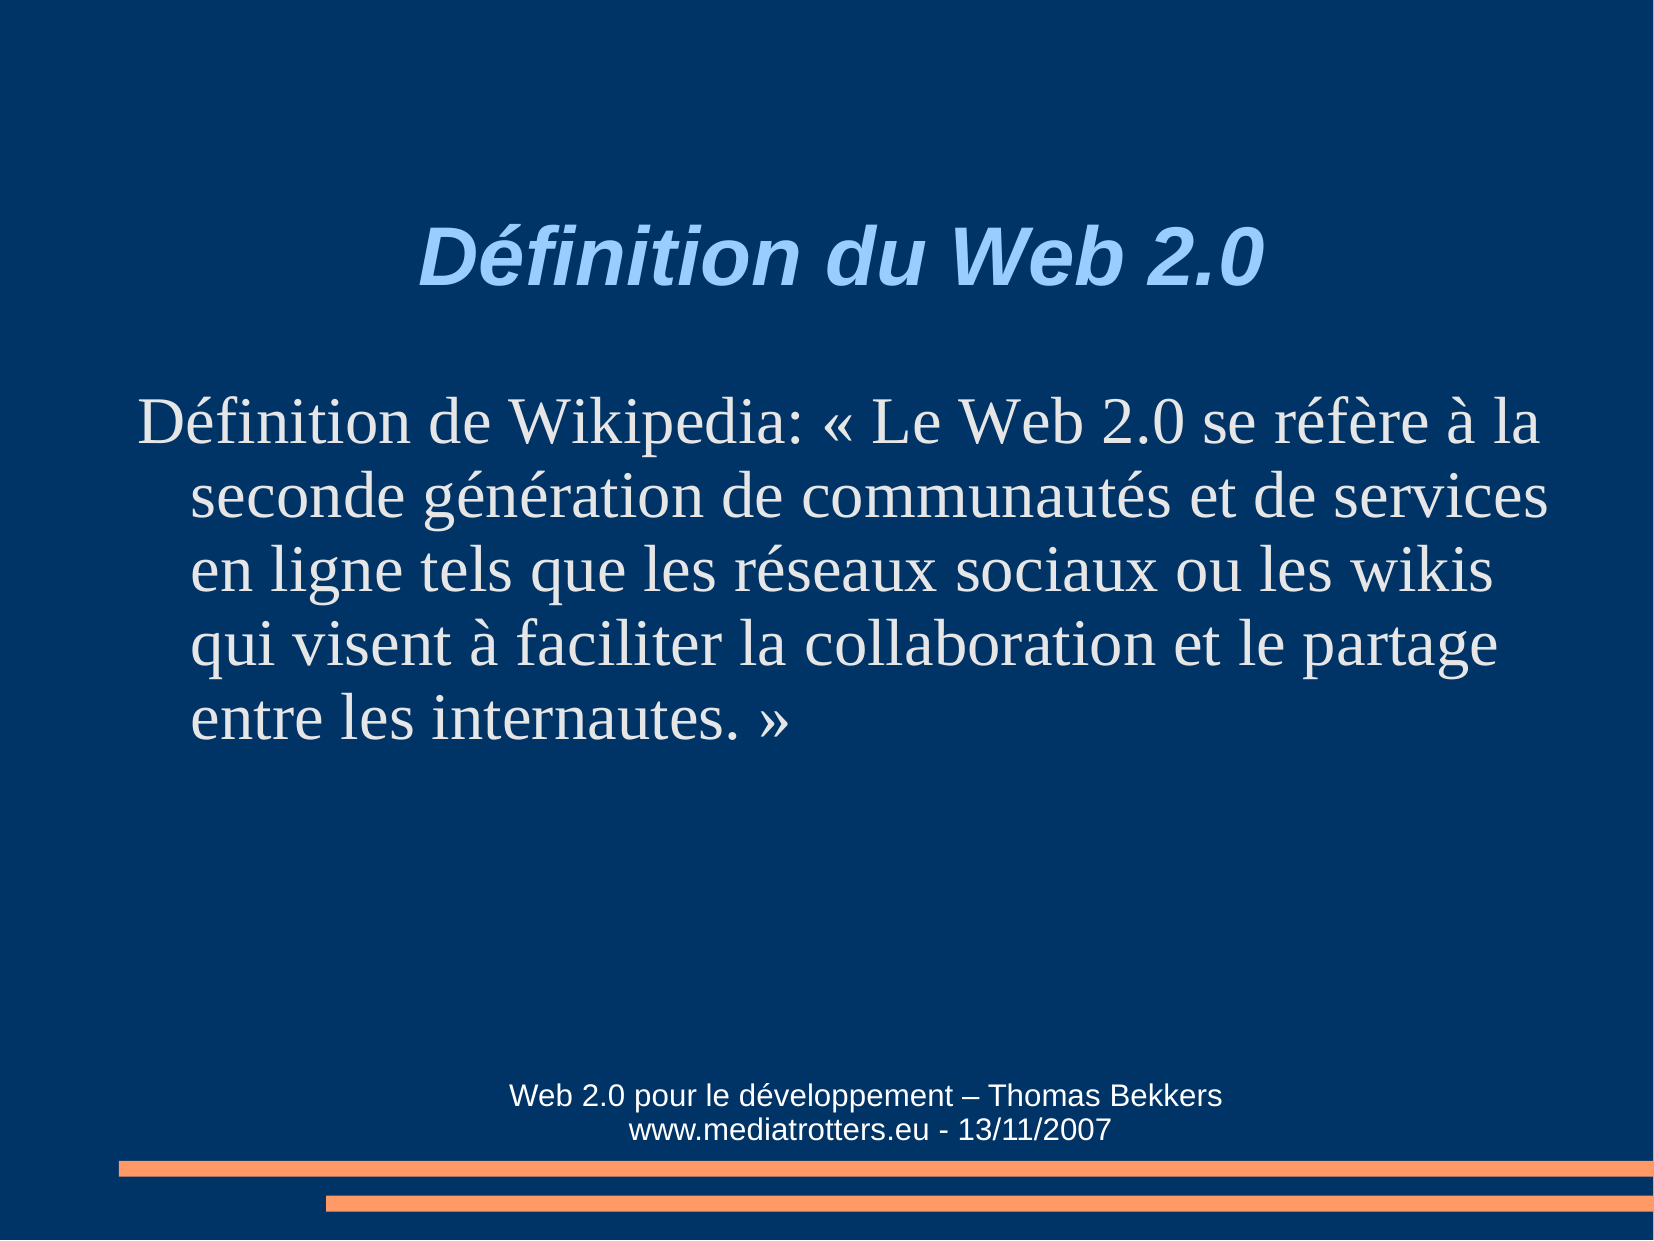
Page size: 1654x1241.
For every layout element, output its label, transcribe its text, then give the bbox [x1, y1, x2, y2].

title Définition du Web 2.0 [135, 176, 1548, 337]
list Définition de Wikipedia: « Le Web 2.0 se réfère à la seconde génération de communautés et de services en ligne tels que les réseaux sociaux ou les wikis qui visent à faciliter la collaboration et le partage entre les internautes. » [120, 383, 1560, 845]
